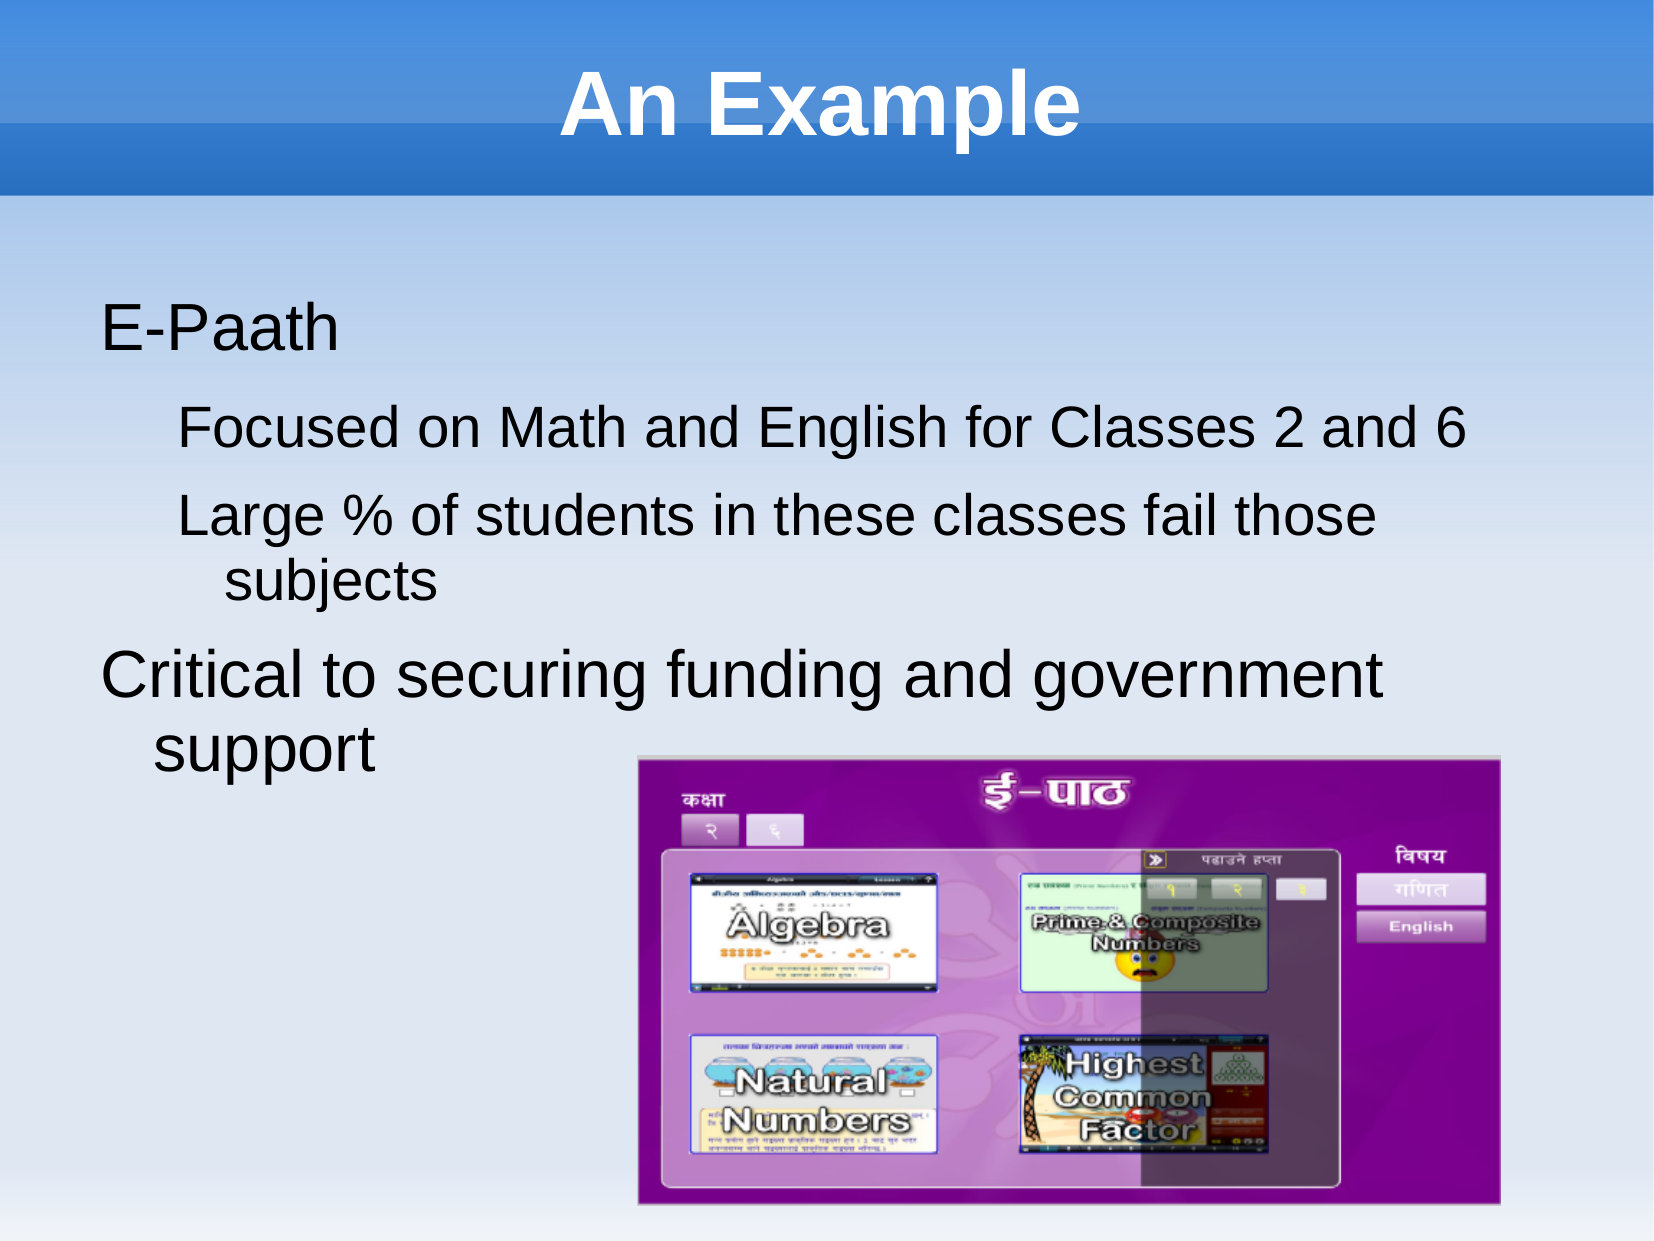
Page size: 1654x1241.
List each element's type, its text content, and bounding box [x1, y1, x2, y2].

picture [0, 0, 1654, 1241]
title An Example [76, 7, 1565, 200]
list E-Paath Focused on Math and English for Classes 2 and 6 Large % of students in these classes fail those subjects Critical to securing funding and government support [82, 290, 1538, 1094]
